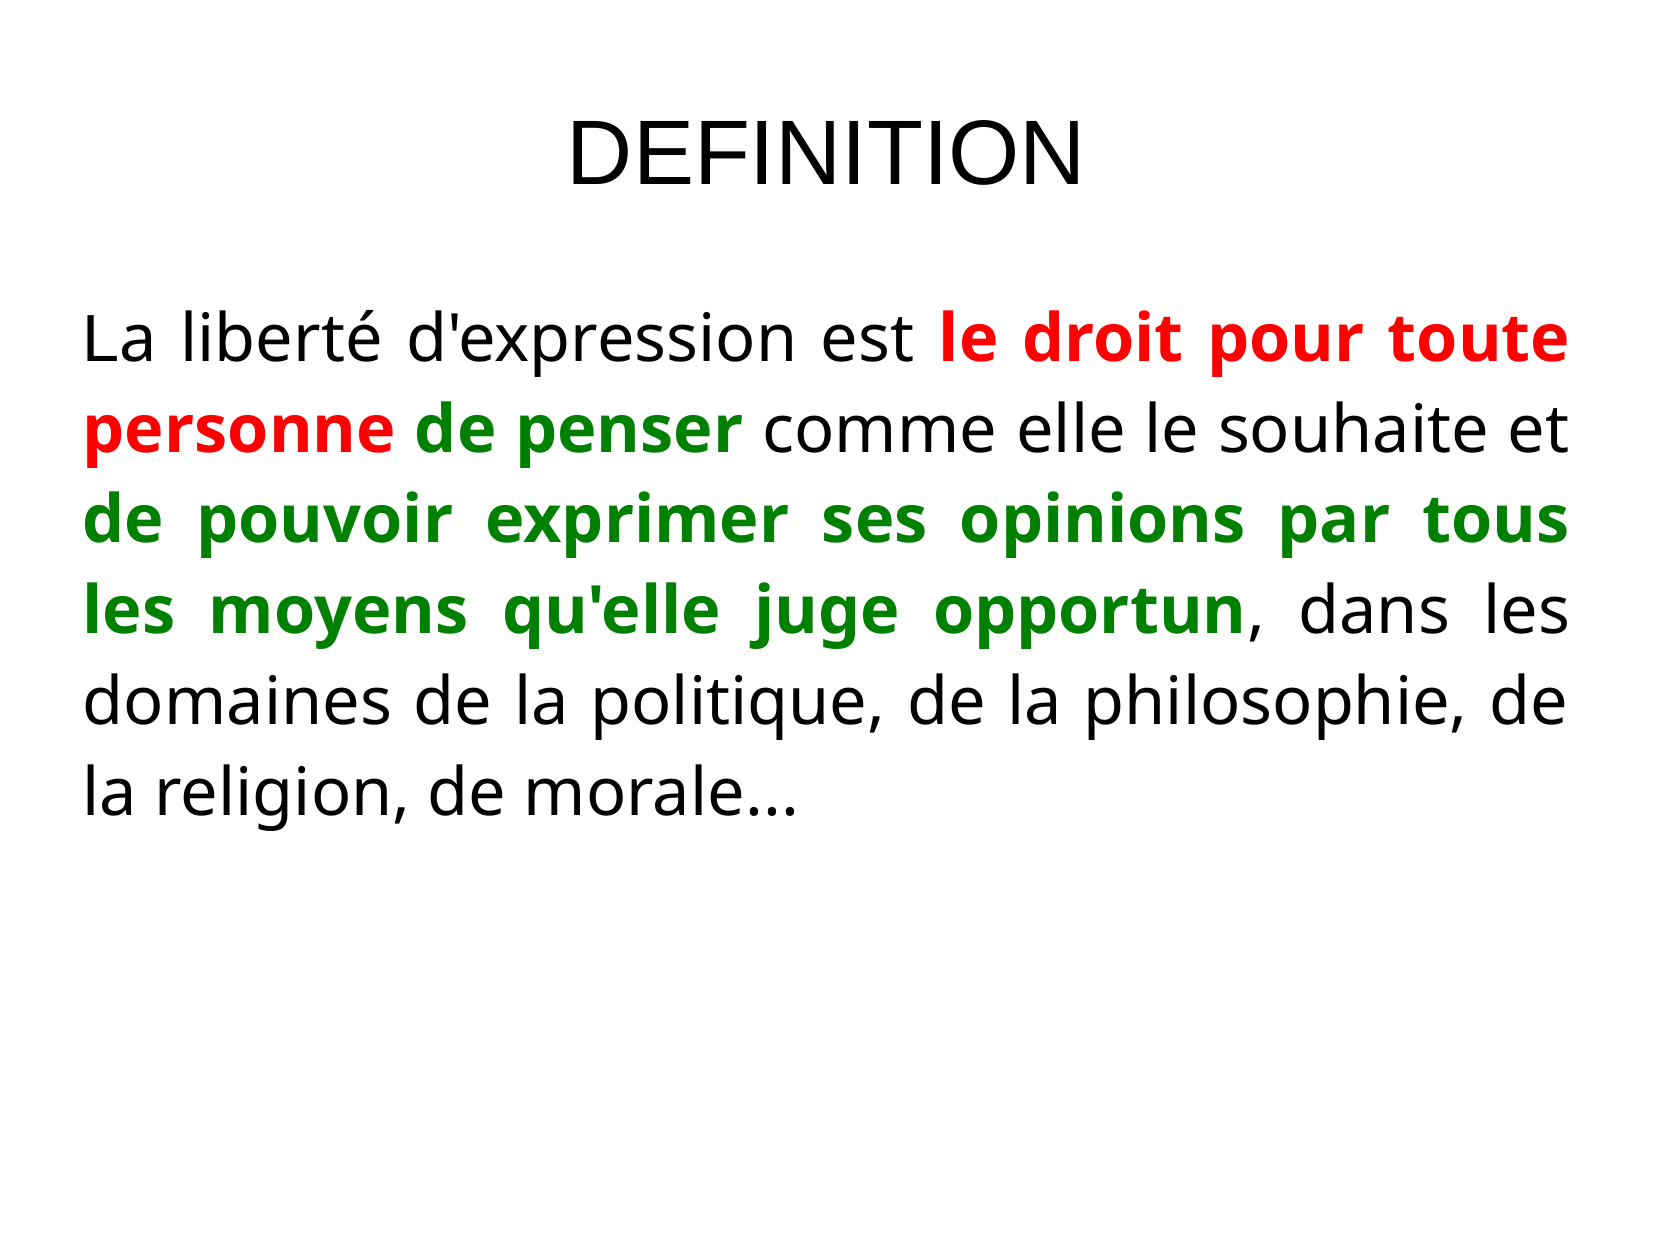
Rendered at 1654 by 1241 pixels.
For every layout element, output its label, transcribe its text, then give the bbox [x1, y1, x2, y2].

title DEFINITION [82, 49, 1571, 257]
list La liberté d'expression est le droit pour toute personne de penser comme elle le souhaite et de pouvoir exprimer ses opinions par tous les moyens qu'elle juge opportun, dans les domaines de la politique, de la philosophie, de la religion, de morale... [82, 290, 1571, 1109]
